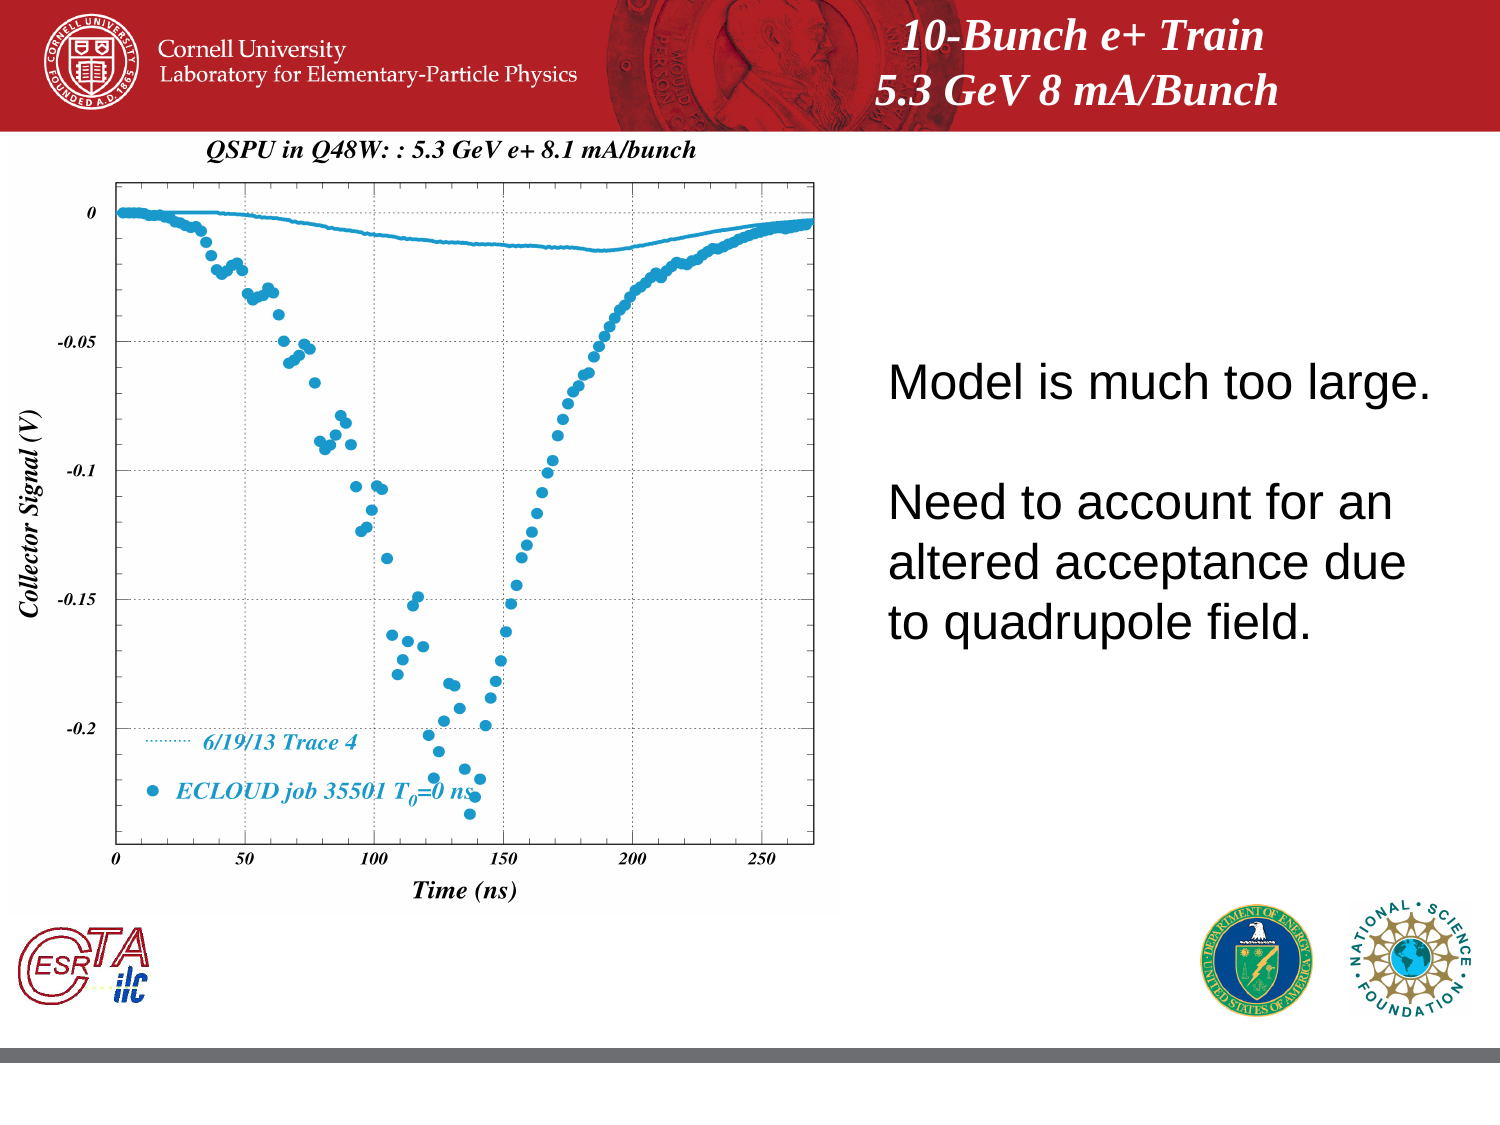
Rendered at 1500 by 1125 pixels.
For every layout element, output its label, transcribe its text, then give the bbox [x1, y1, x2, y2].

title 10-Bunch e+ Train 5.3 GeV 8 mA/Bunch [675, 0, 1491, 121]
picture [1200, 904, 1313, 1017]
picture [1350, 900, 1471, 1017]
text_box Model is much too large. Need to account for an altered acceptance due to quadrupole field. [873, 342, 1459, 658]
picture [0, 0, 1500, 1036]
